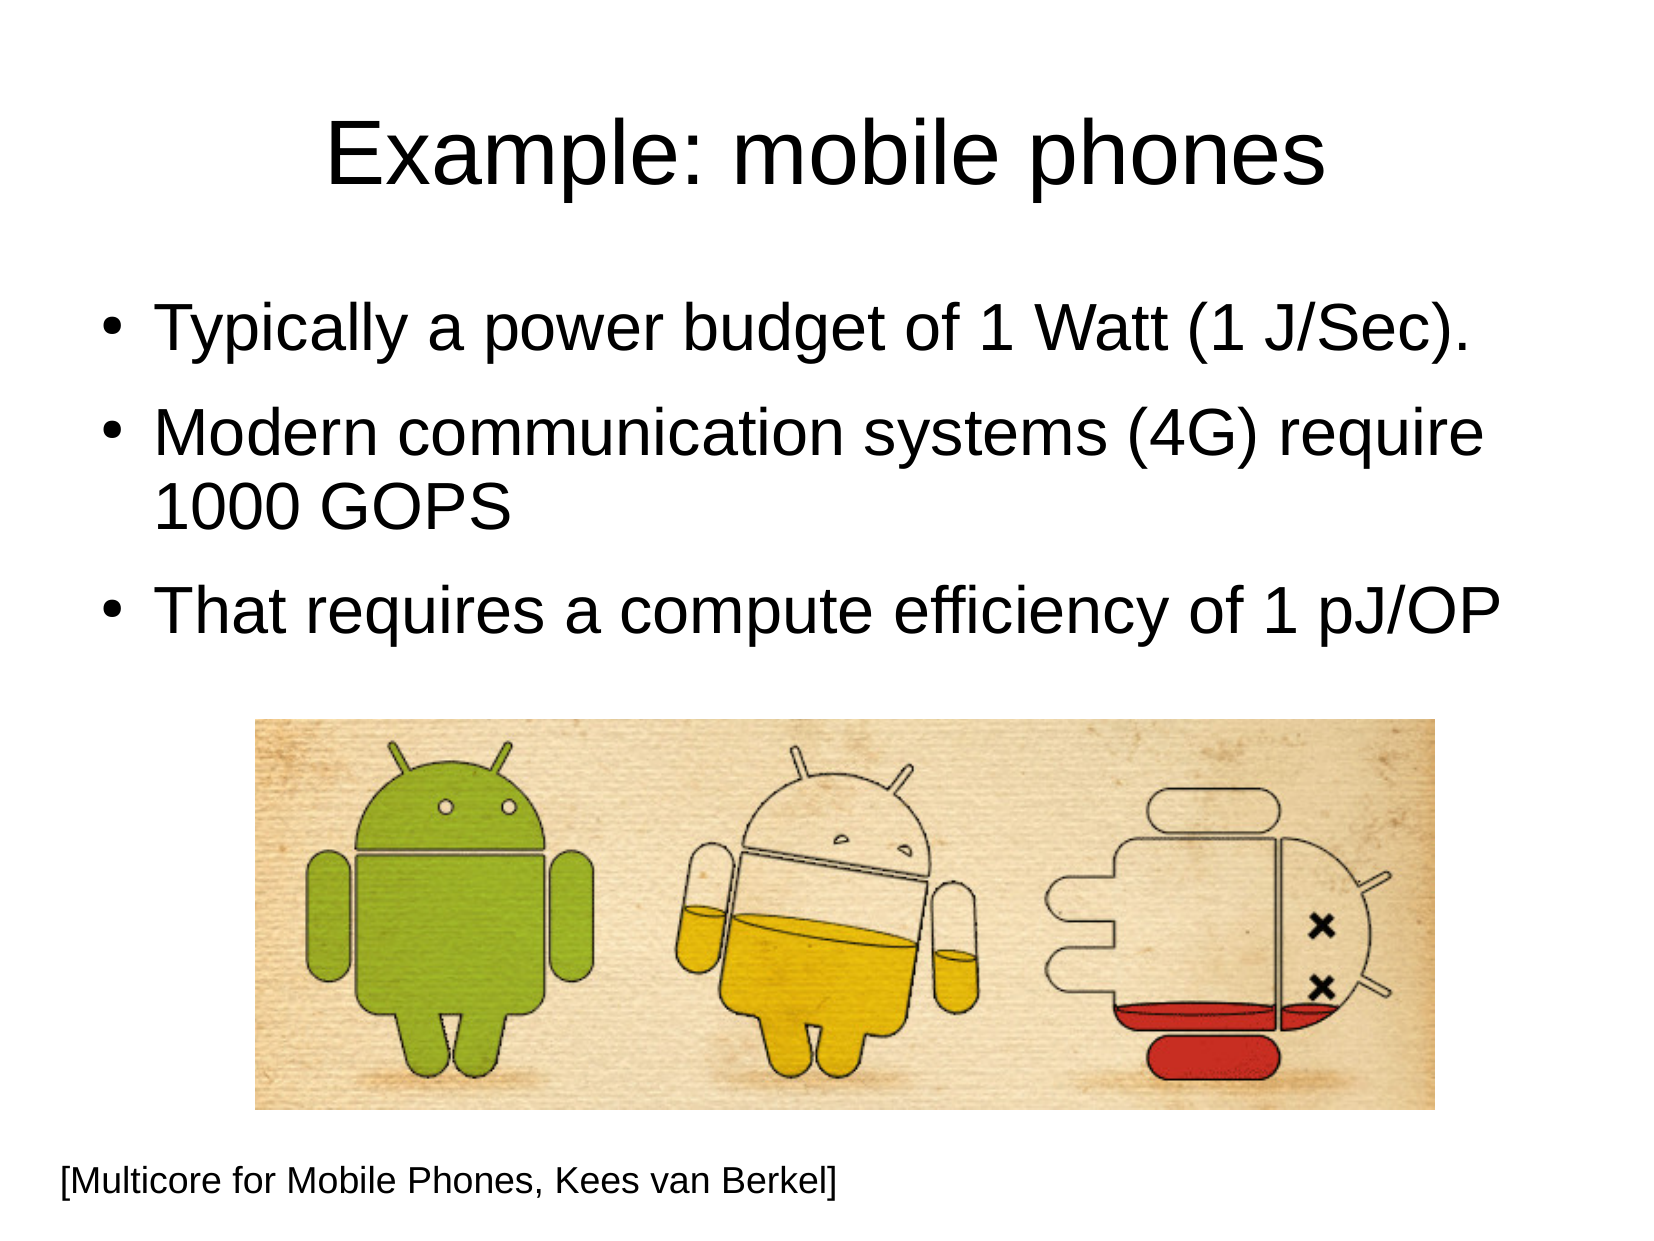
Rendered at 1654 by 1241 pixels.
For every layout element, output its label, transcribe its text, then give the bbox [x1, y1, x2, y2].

title Example: mobile phones [82, 49, 1571, 257]
list Typically a power budget of 1 Watt (1 J/Sec). Modern communication systems (4G) require 1000 GOPS That requires a compute efficiency of 1 pJ/OP [82, 290, 1538, 1010]
text_box [Multicore for Mobile Phones, Kees van Berkel] [45, 1151, 1591, 1209]
picture [255, 719, 1435, 1111]
